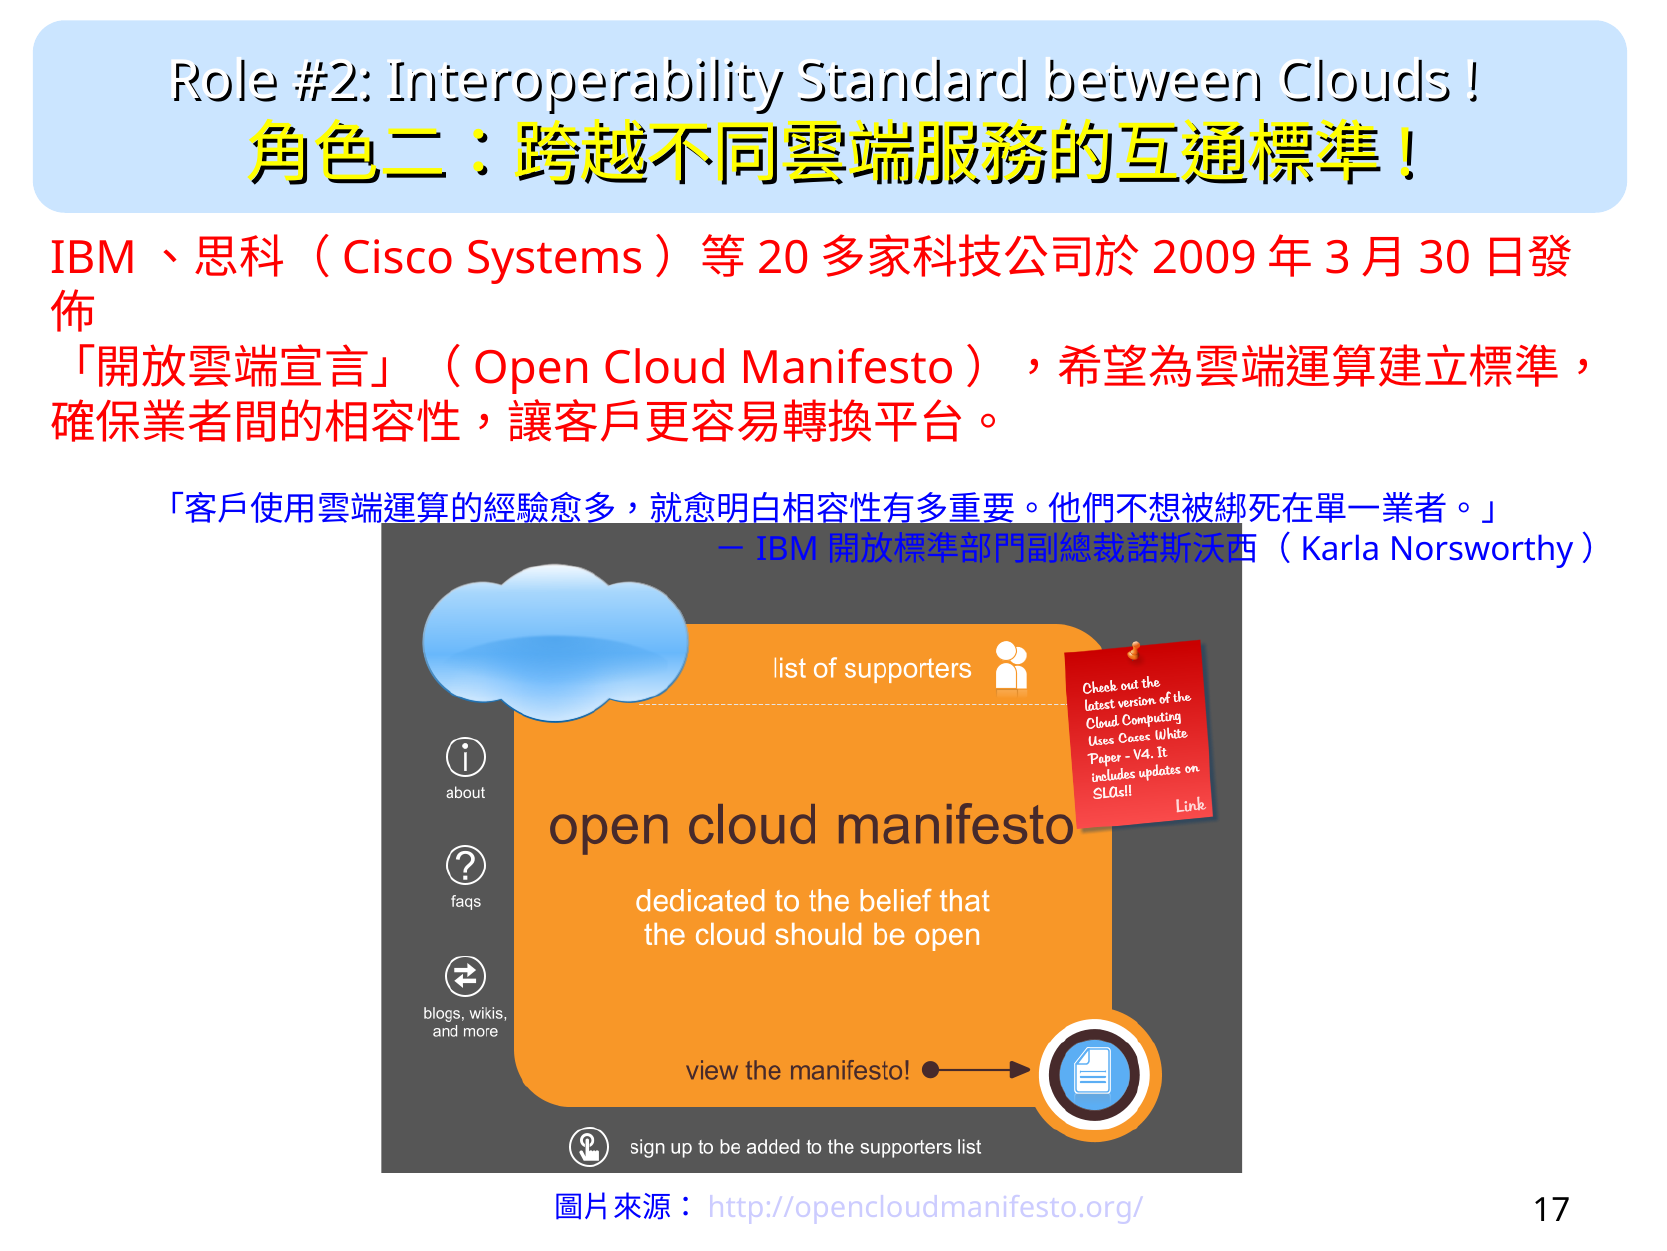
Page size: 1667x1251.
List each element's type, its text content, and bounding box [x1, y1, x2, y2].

picture [1231, 544, 1237, 552]
text_box 圖片來源：http://opencloudmanifesto.org/ [397, 1180, 1302, 1231]
picture [381, 523, 1243, 1173]
text_box Role #2: Interoperability Standard between Clouds ! 角色二：跨越不同雲端服務的互通標準! [32, 20, 1628, 213]
text_box IBM、思科（Cisco Systems）等20多家科技公司於2009年3月30日發佈 「開放雲端宣言」（Open Cloud Manifesto），希望為雲端運算建立標準， 確保業者間的相容性，讓客戶更容易轉換平台。 「客戶使用雲端運算的經驗愈多，就愈明白相容性有多重要。他們不想被綁死在單一業者。」 －IBM開放標準部門副總裁諾斯沃西（Karla Norsworthy） [35, 219, 1630, 405]
picture [1231, 544, 1243, 558]
